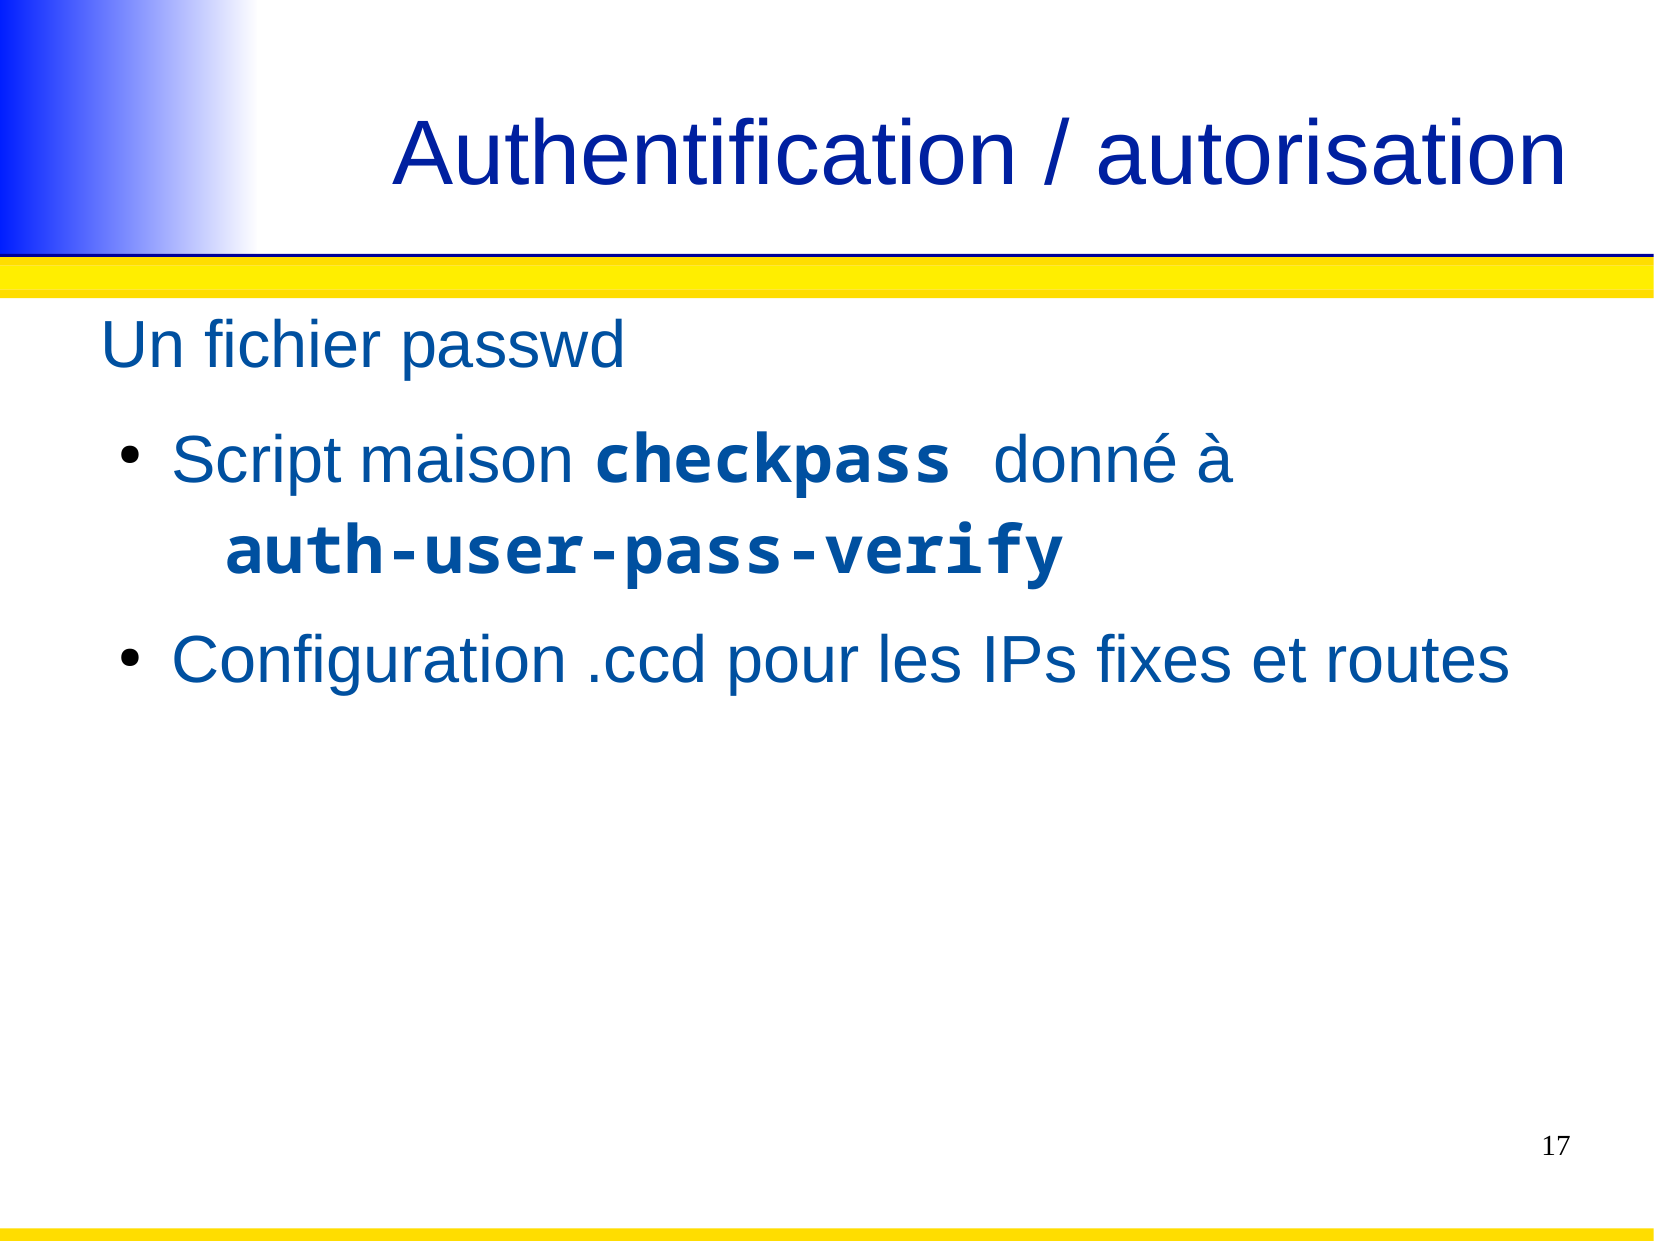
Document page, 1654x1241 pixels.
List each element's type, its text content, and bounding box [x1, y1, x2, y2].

title Authentification / autorisation [372, 49, 1571, 257]
list Un fichier passwd Script maison checkpass donné à auth-user-pass-verify Configuration .ccd pour les IPs fixes et routes [82, 307, 1571, 1126]
